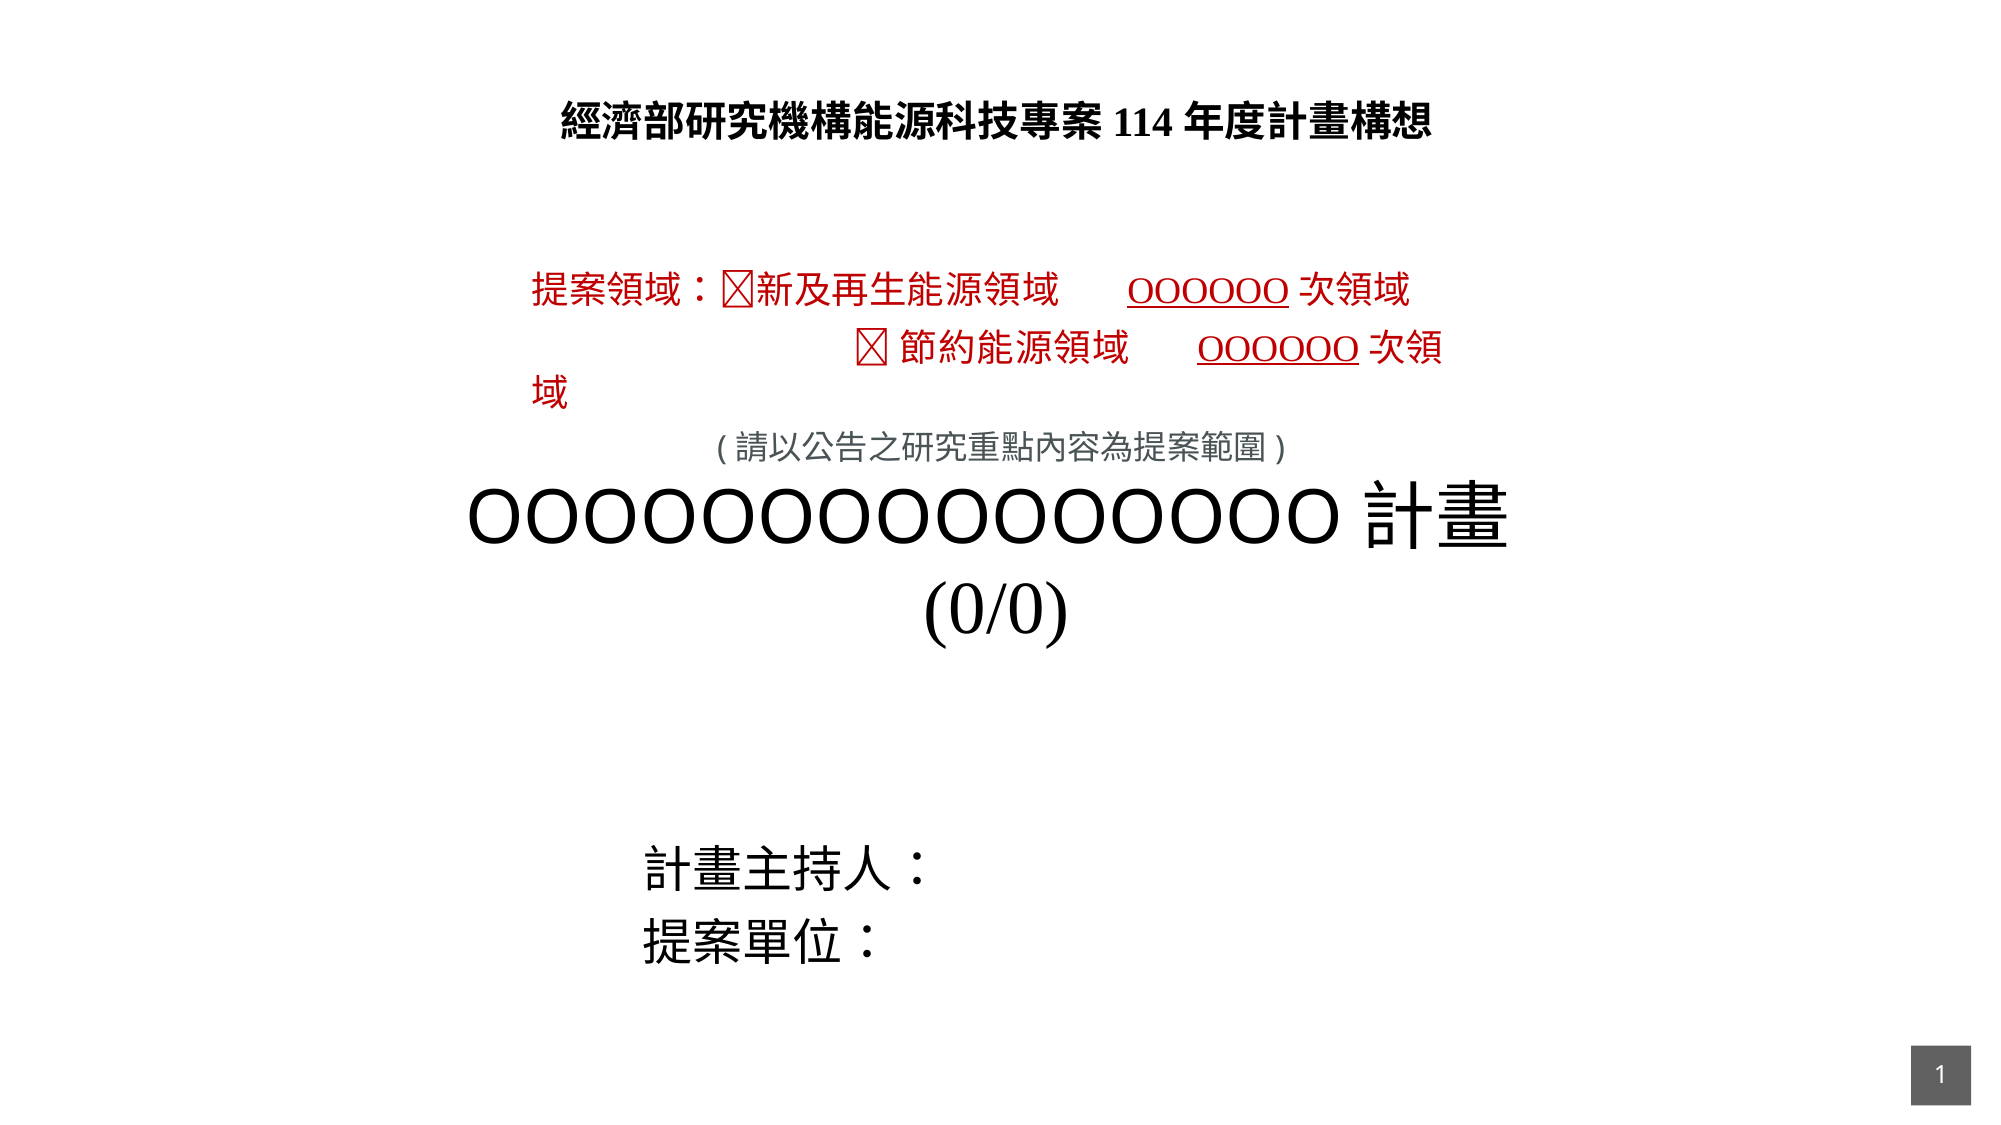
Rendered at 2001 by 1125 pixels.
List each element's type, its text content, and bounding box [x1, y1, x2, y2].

text_box OOOOOOOOOOOOOOO計畫(0/0) [415, 461, 1578, 656]
text_box 計畫主持人： 提案單位： [627, 830, 1366, 978]
slide_number <編號> [1911, 1045, 1972, 1106]
text_box 經濟部研究機構能源科技專案114年度計畫構想 [526, 87, 1467, 153]
text_box 提案領域：新及再生能源領域 OOOOOO次領域 節約能源領域 OOOOOO次領域 (請以公告之研究重點內容為提案範圍) [517, 258, 1477, 474]
